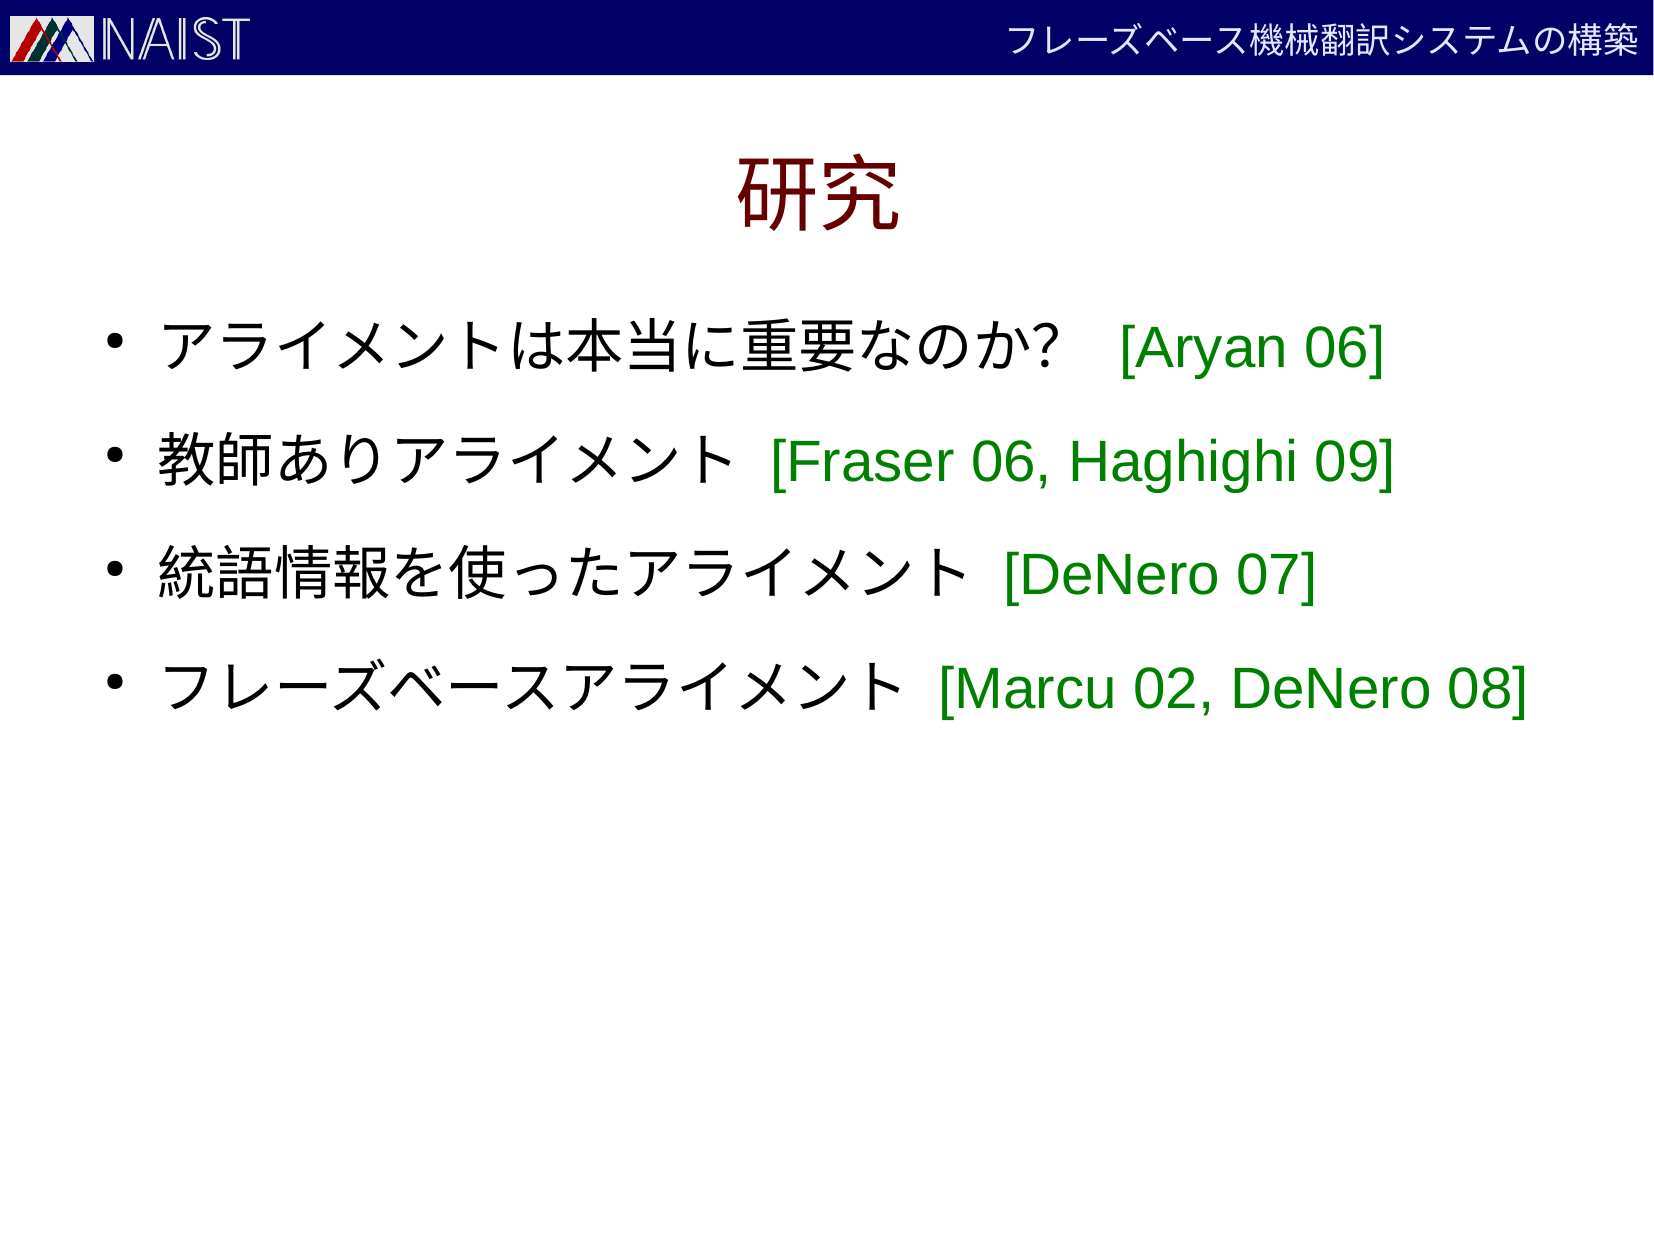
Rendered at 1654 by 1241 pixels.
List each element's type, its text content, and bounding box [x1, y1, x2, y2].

picture [10, 16, 94, 62]
list アライメントは本当に重要なのか？ [Aryan 06] 教師ありアライメント [Fraser 06, Haghighi 09] 統語情報を使ったアライメント [DeNero 07] フレーズベースアライメント [Marcu 02, DeNero 08] [86, 300, 1576, 1119]
picture [102, 17, 251, 60]
title 研究 [75, 92, 1564, 285]
